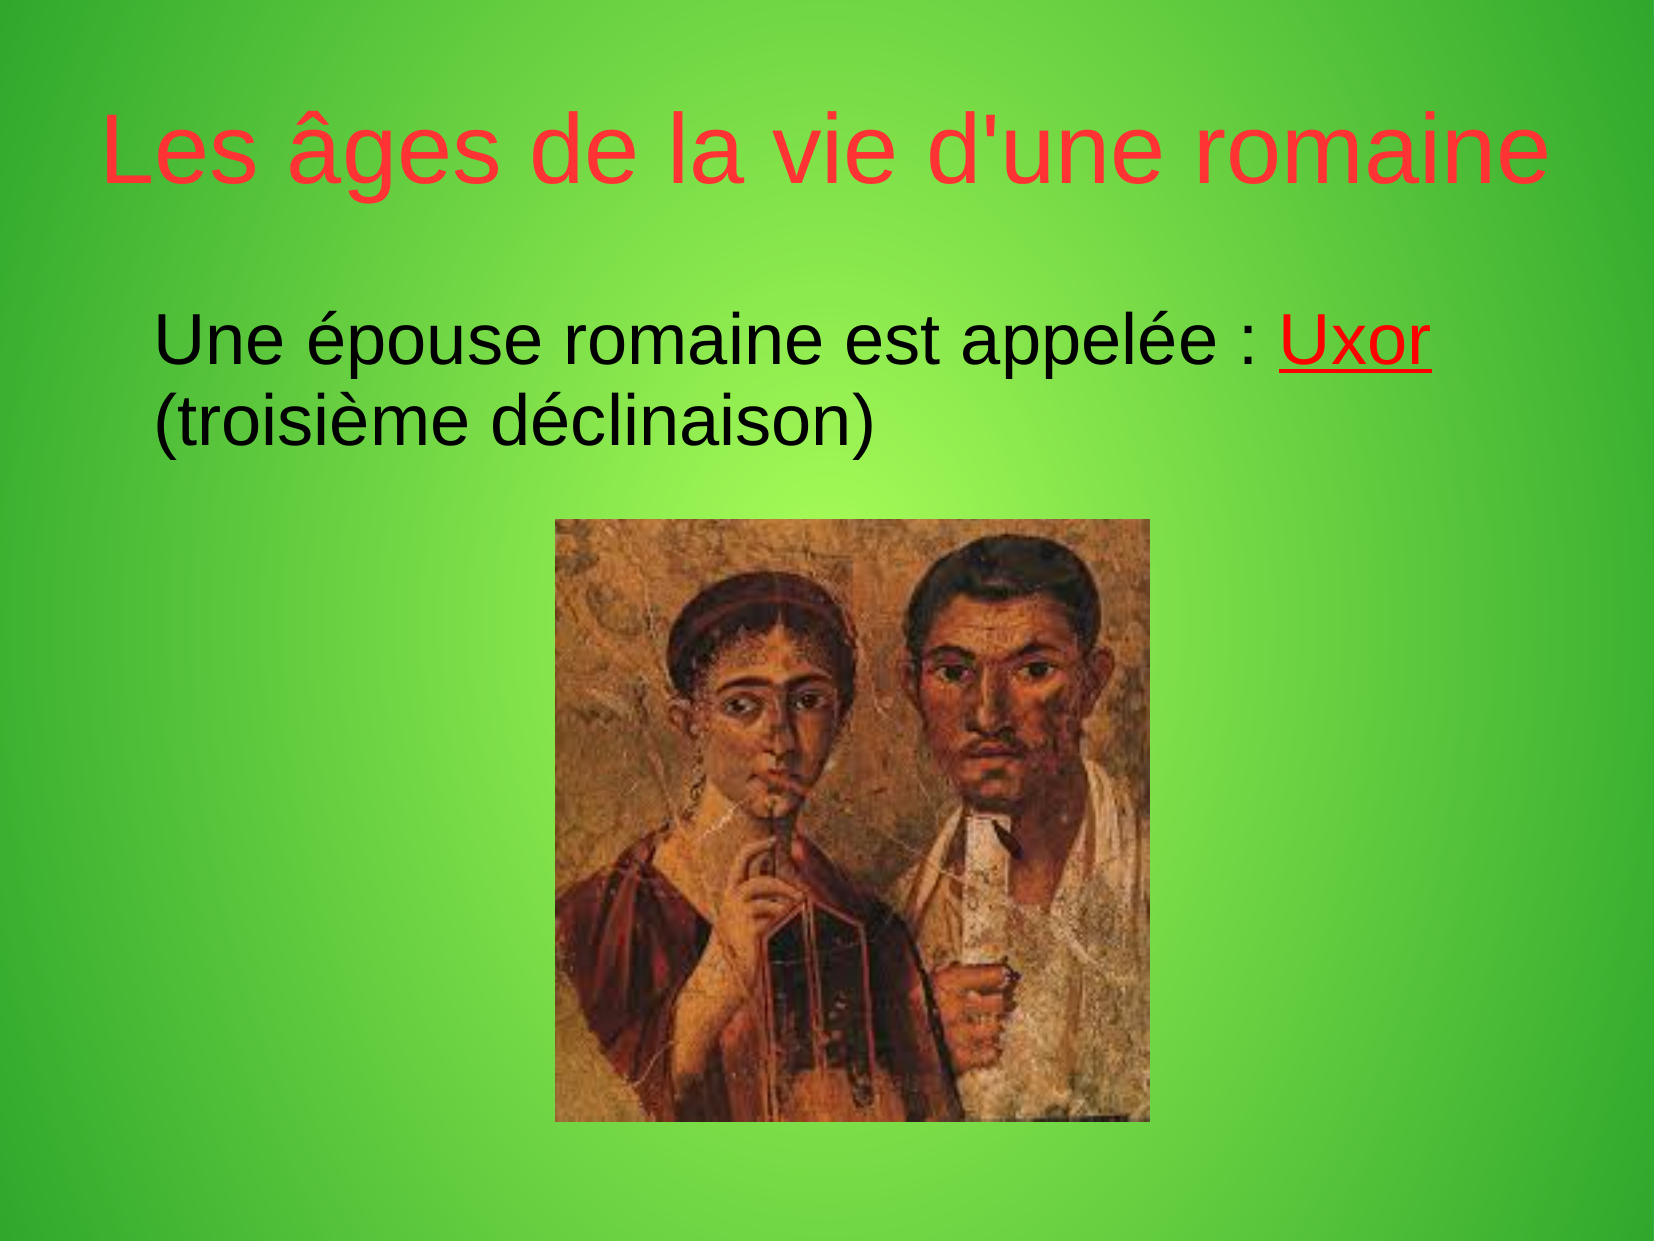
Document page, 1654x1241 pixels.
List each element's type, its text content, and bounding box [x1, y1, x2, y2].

title Les âges de la vie d'une romaine [82, 47, 1571, 252]
list Une épouse romaine est appelée : Uxor (troisième déclinaison) [82, 299, 1571, 1019]
picture [555, 519, 1150, 1123]
